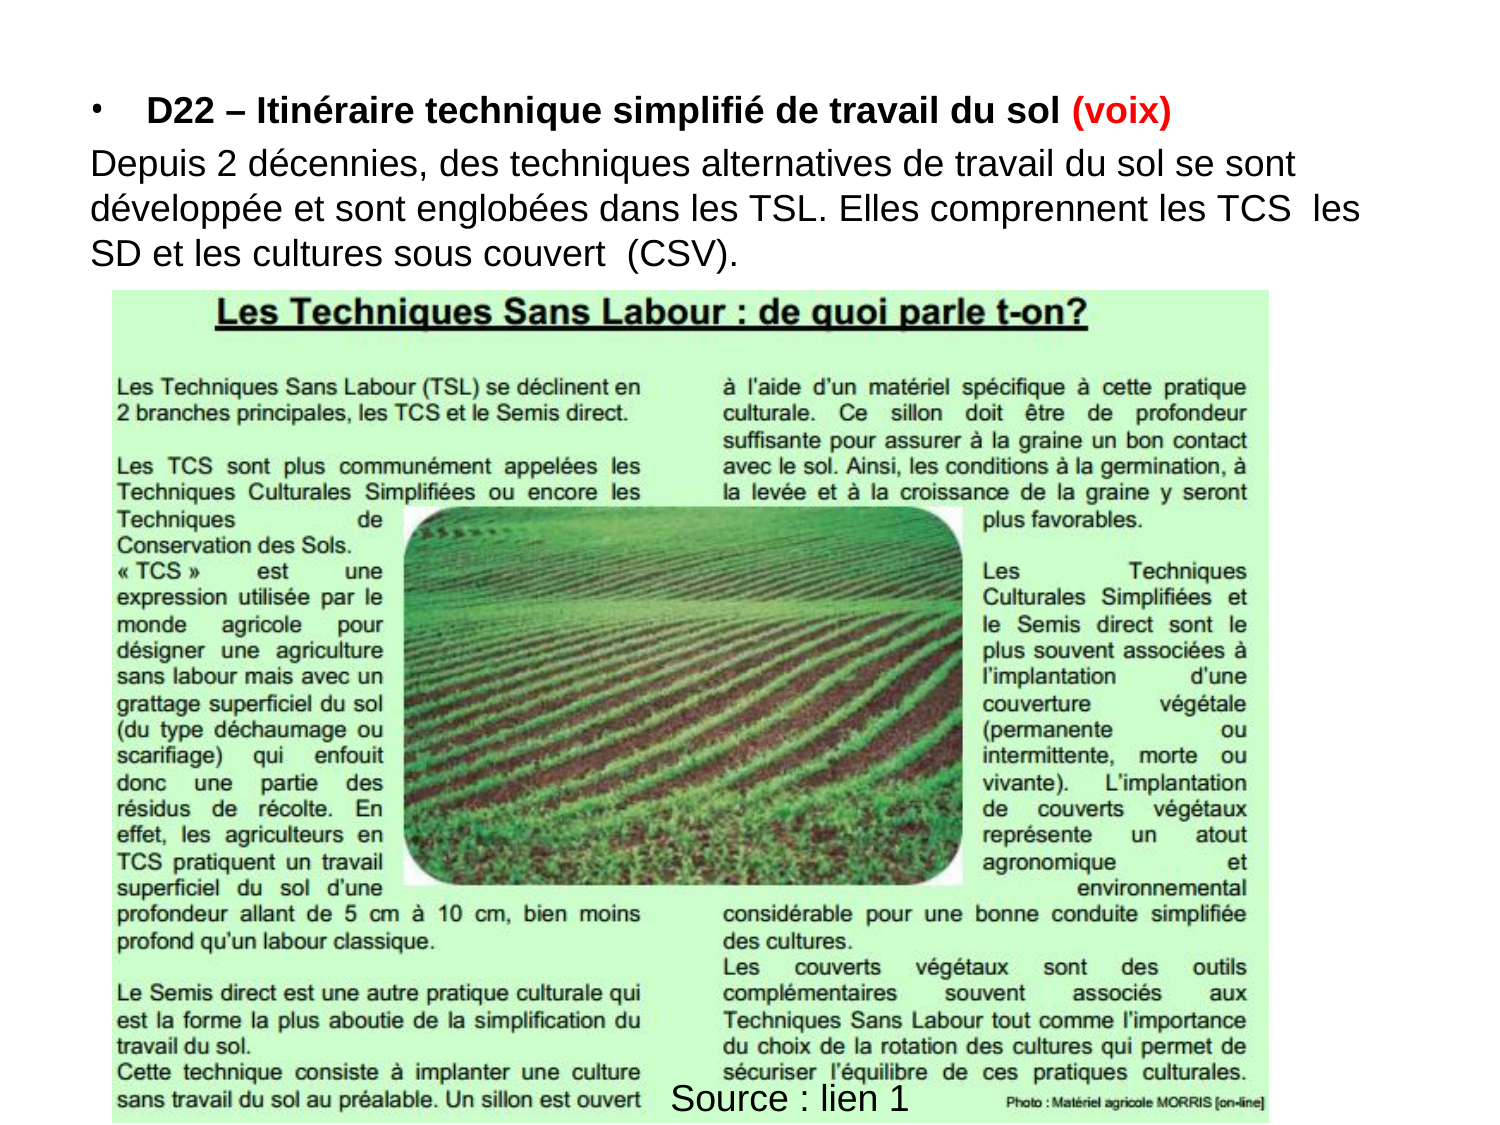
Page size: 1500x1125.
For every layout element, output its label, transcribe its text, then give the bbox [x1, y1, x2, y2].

picture [112, 290, 1269, 1123]
text_box Source : lien 1 [655, 1066, 1459, 1125]
list D22 – Itinéraire technique simplifié de travail du sol (voix) Depuis 2 décennies, des techniques alternatives de travail du sol se sont développée et sont englobées dans les TSL. Elles comprennent les TCS les SD et les cultures sous couvert (CSV). [75, 78, 1424, 1005]
